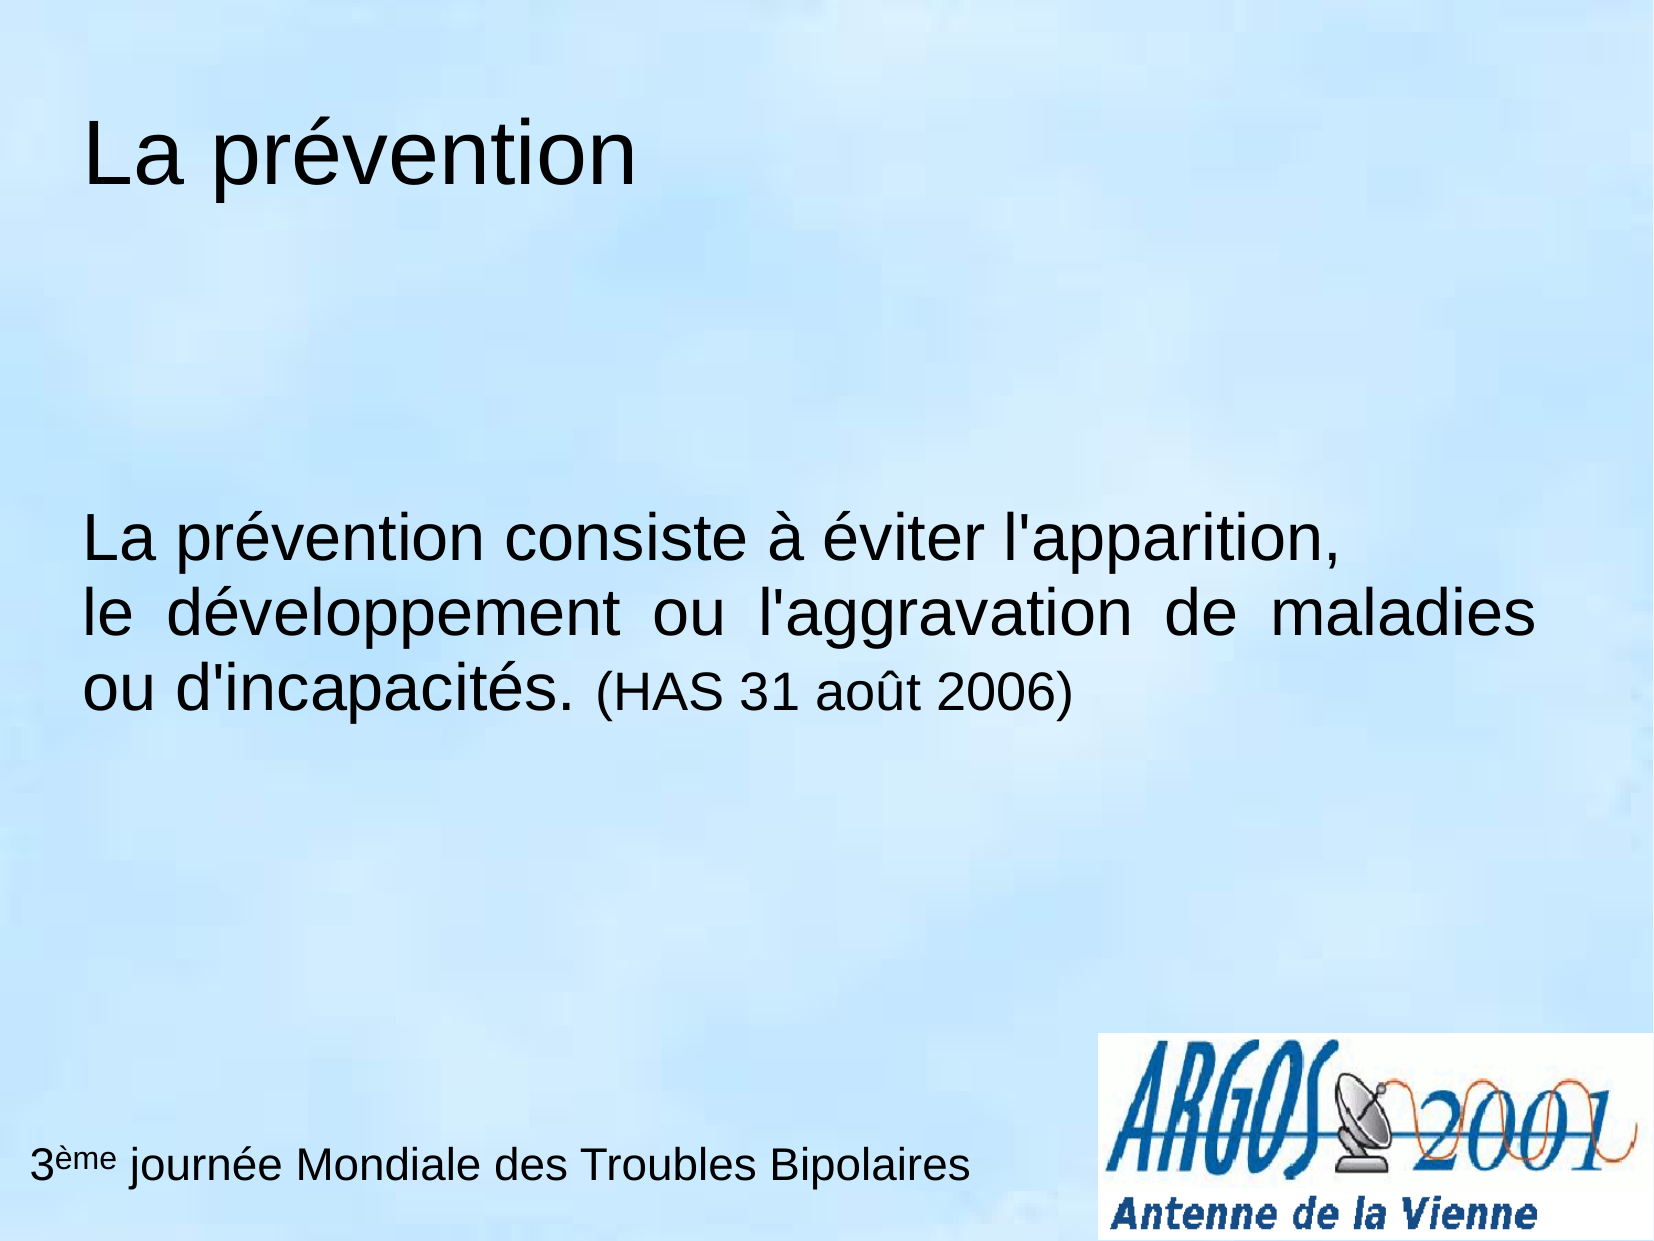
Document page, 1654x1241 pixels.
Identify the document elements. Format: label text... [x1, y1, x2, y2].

text_box 3ème journée Mondiale des Troubles Bipolaires [29, 1138, 1046, 1241]
subtitle La prévention consiste à éviter l'apparition, le développement ou l'aggravation de maladies ou d'incapacités. (HAS 31 août 2006) [82, 290, 1538, 1010]
picture [0, 0, 1654, 1241]
title La prévention [82, 49, 1571, 257]
